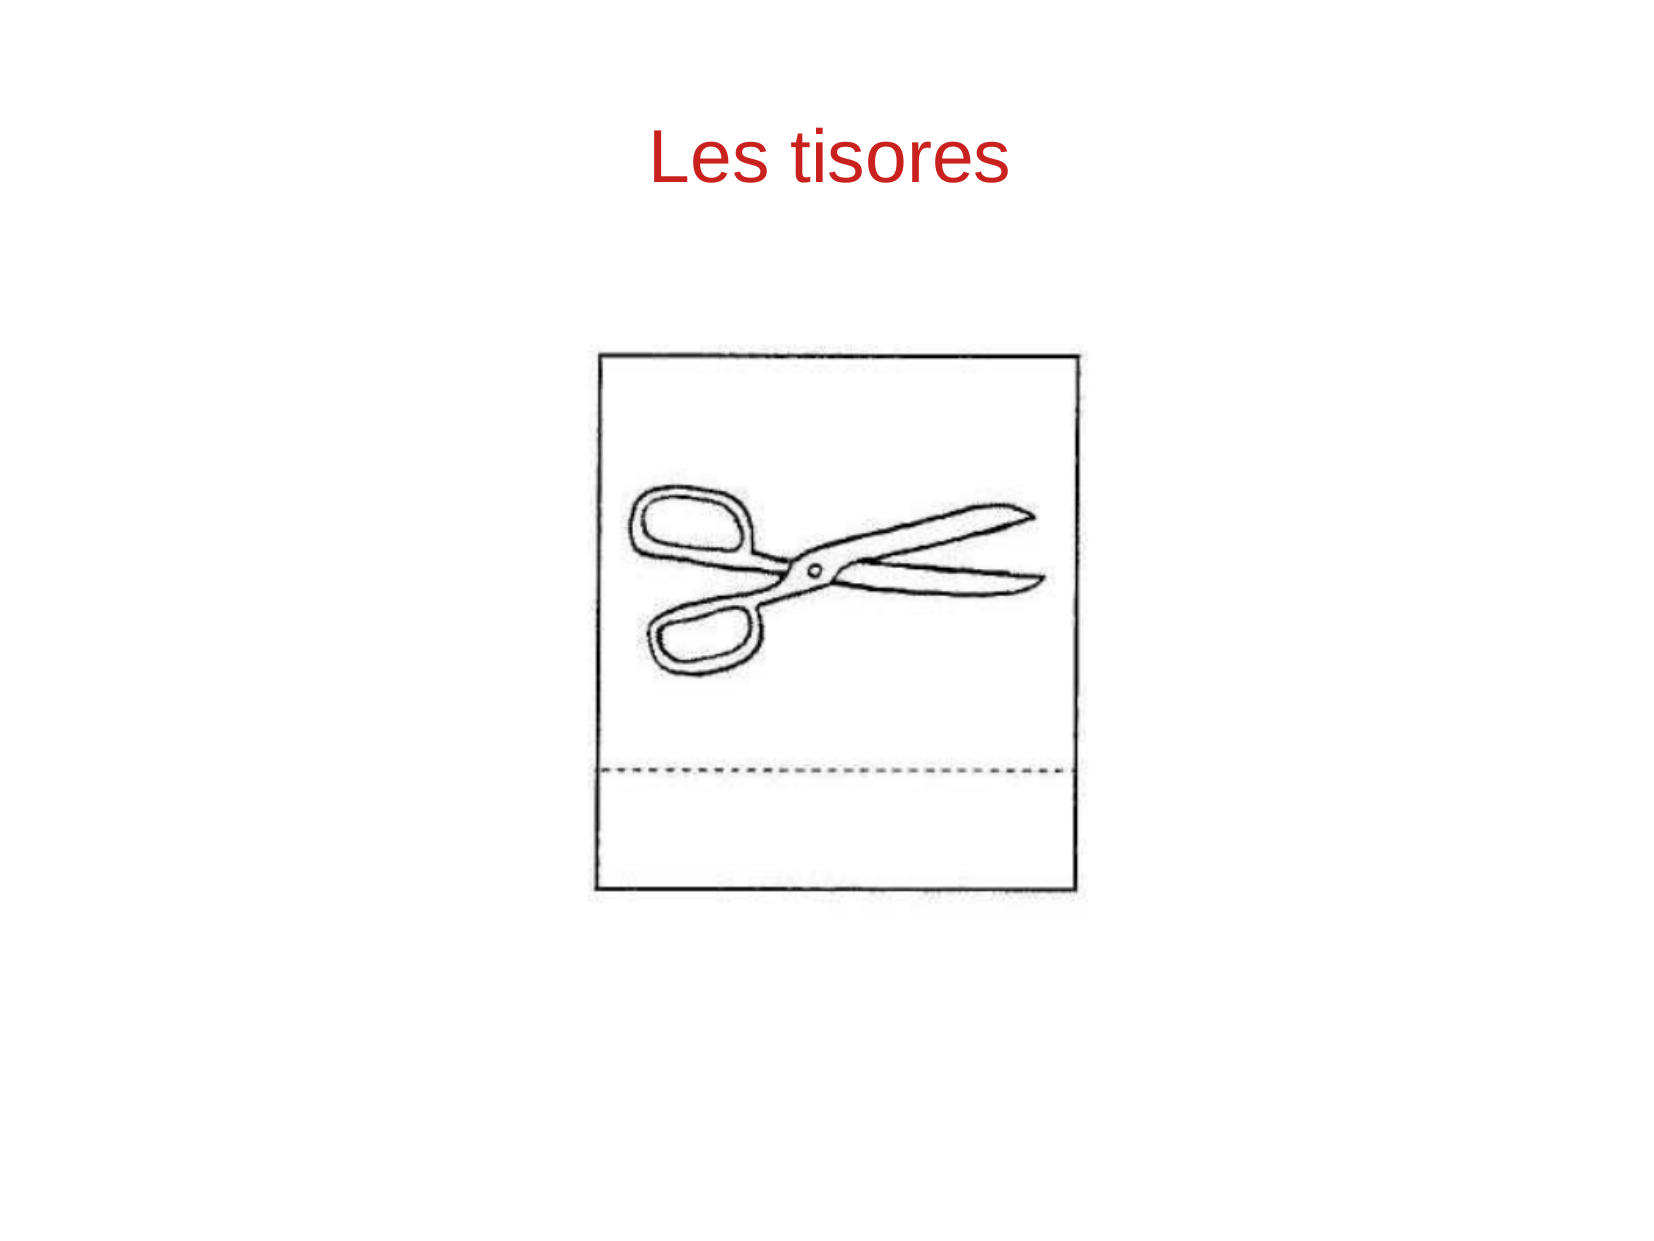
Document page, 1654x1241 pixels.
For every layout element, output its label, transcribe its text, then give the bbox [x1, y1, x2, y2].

picture [575, 335, 1101, 915]
text_box Les tisores [289, 49, 1371, 257]
